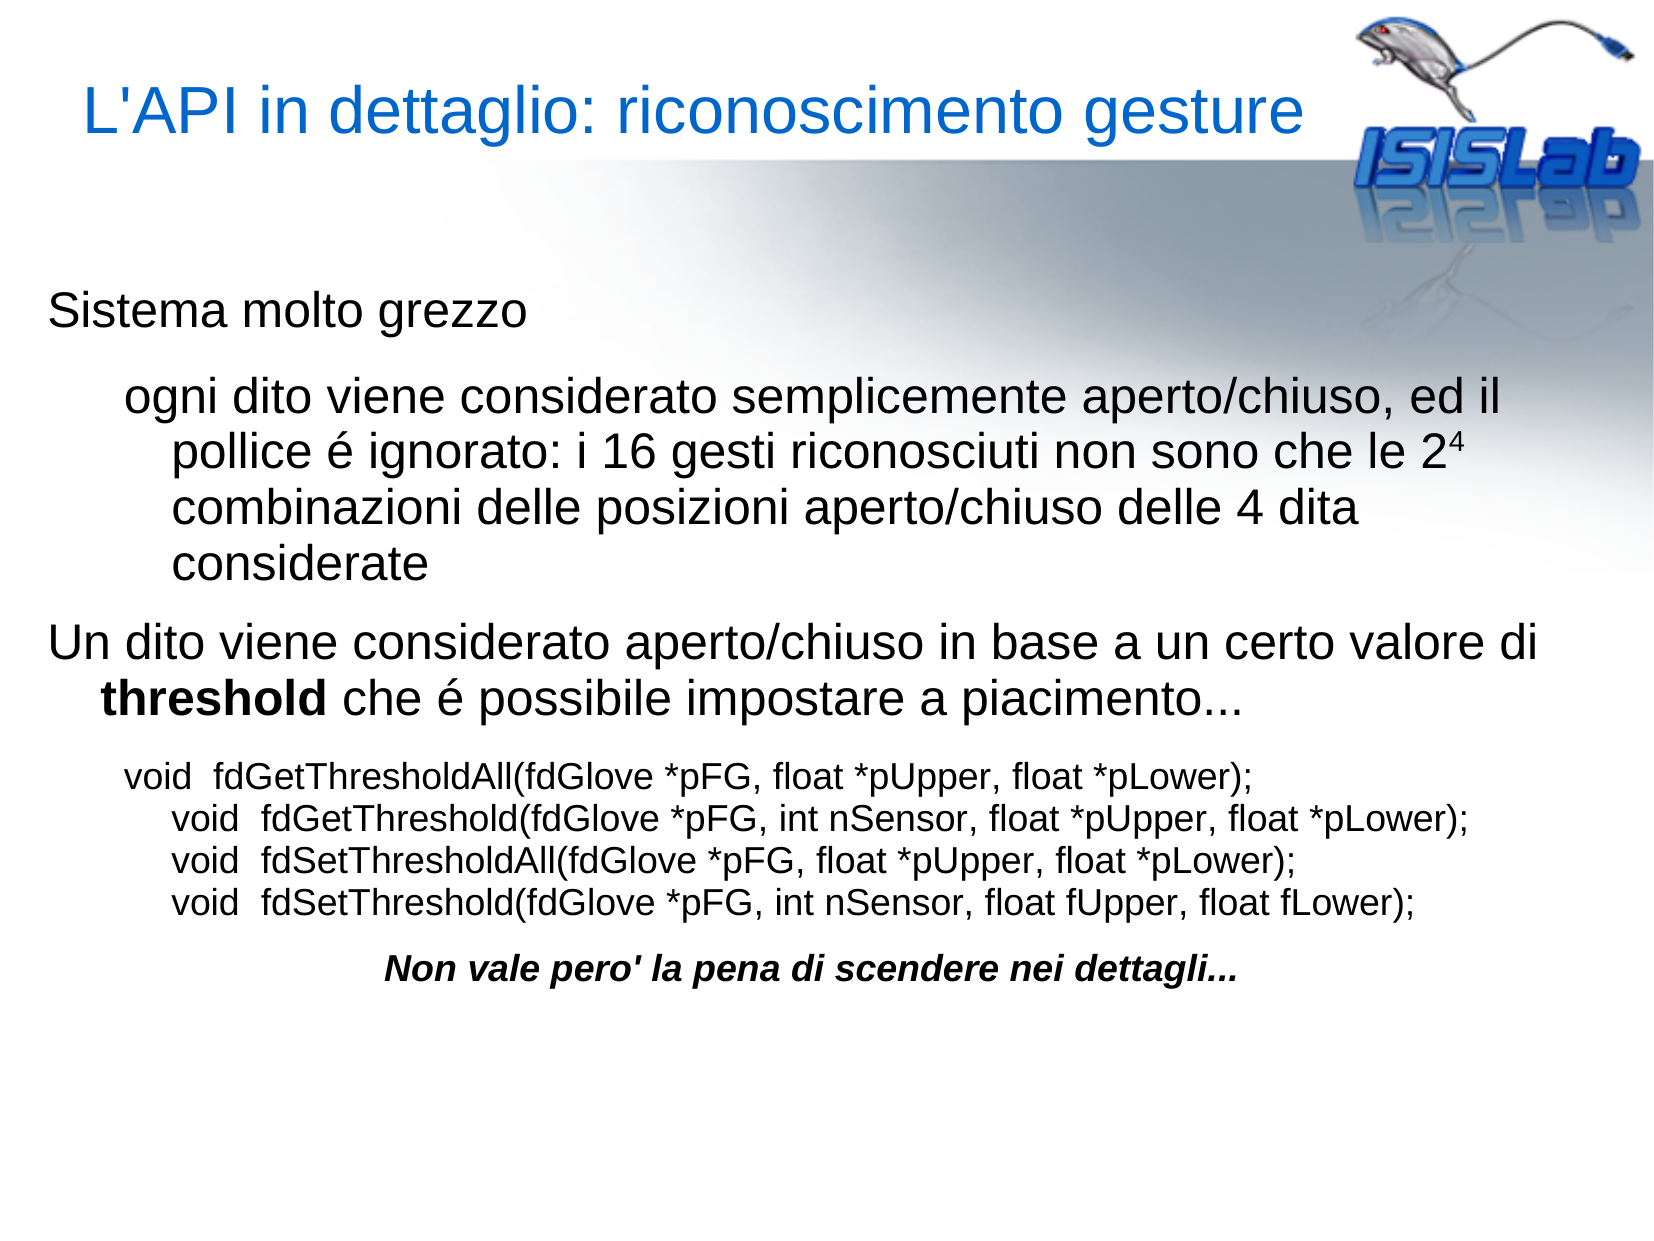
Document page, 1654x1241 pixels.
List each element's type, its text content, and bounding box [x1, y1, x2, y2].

list Sistema molto grezzo ogni dito viene considerato semplicemente aperto/chiuso, ed il pollice é ignorato: i 16 gesti riconosciuti non sono che le 24 combinazioni delle posizioni aperto/chiuso delle 4 dita considerate Un dito viene considerato aperto/chiuso in base a un certo valore di threshold che é possibile impostare a piacimento... void fdGetThresholdAll(fdGlove *pFG, float *pUpper, float *pLower); void fdGetThreshold(fdGlove *pFG, int nSensor, float *pUpper, float *pLower); void fdSetThresholdAll(fdGlove *pFG, float *pUpper, float *pLower); void fdSetThreshold(fdGlove *pFG, int nSensor, float fUpper, float fLower); Non vale pero' la pena di scendere nei dettagli... [29, 206, 1577, 1026]
picture [0, 0, 1654, 1241]
title L'API in dettaglio: riconoscimento gesture [82, 46, 1571, 175]
